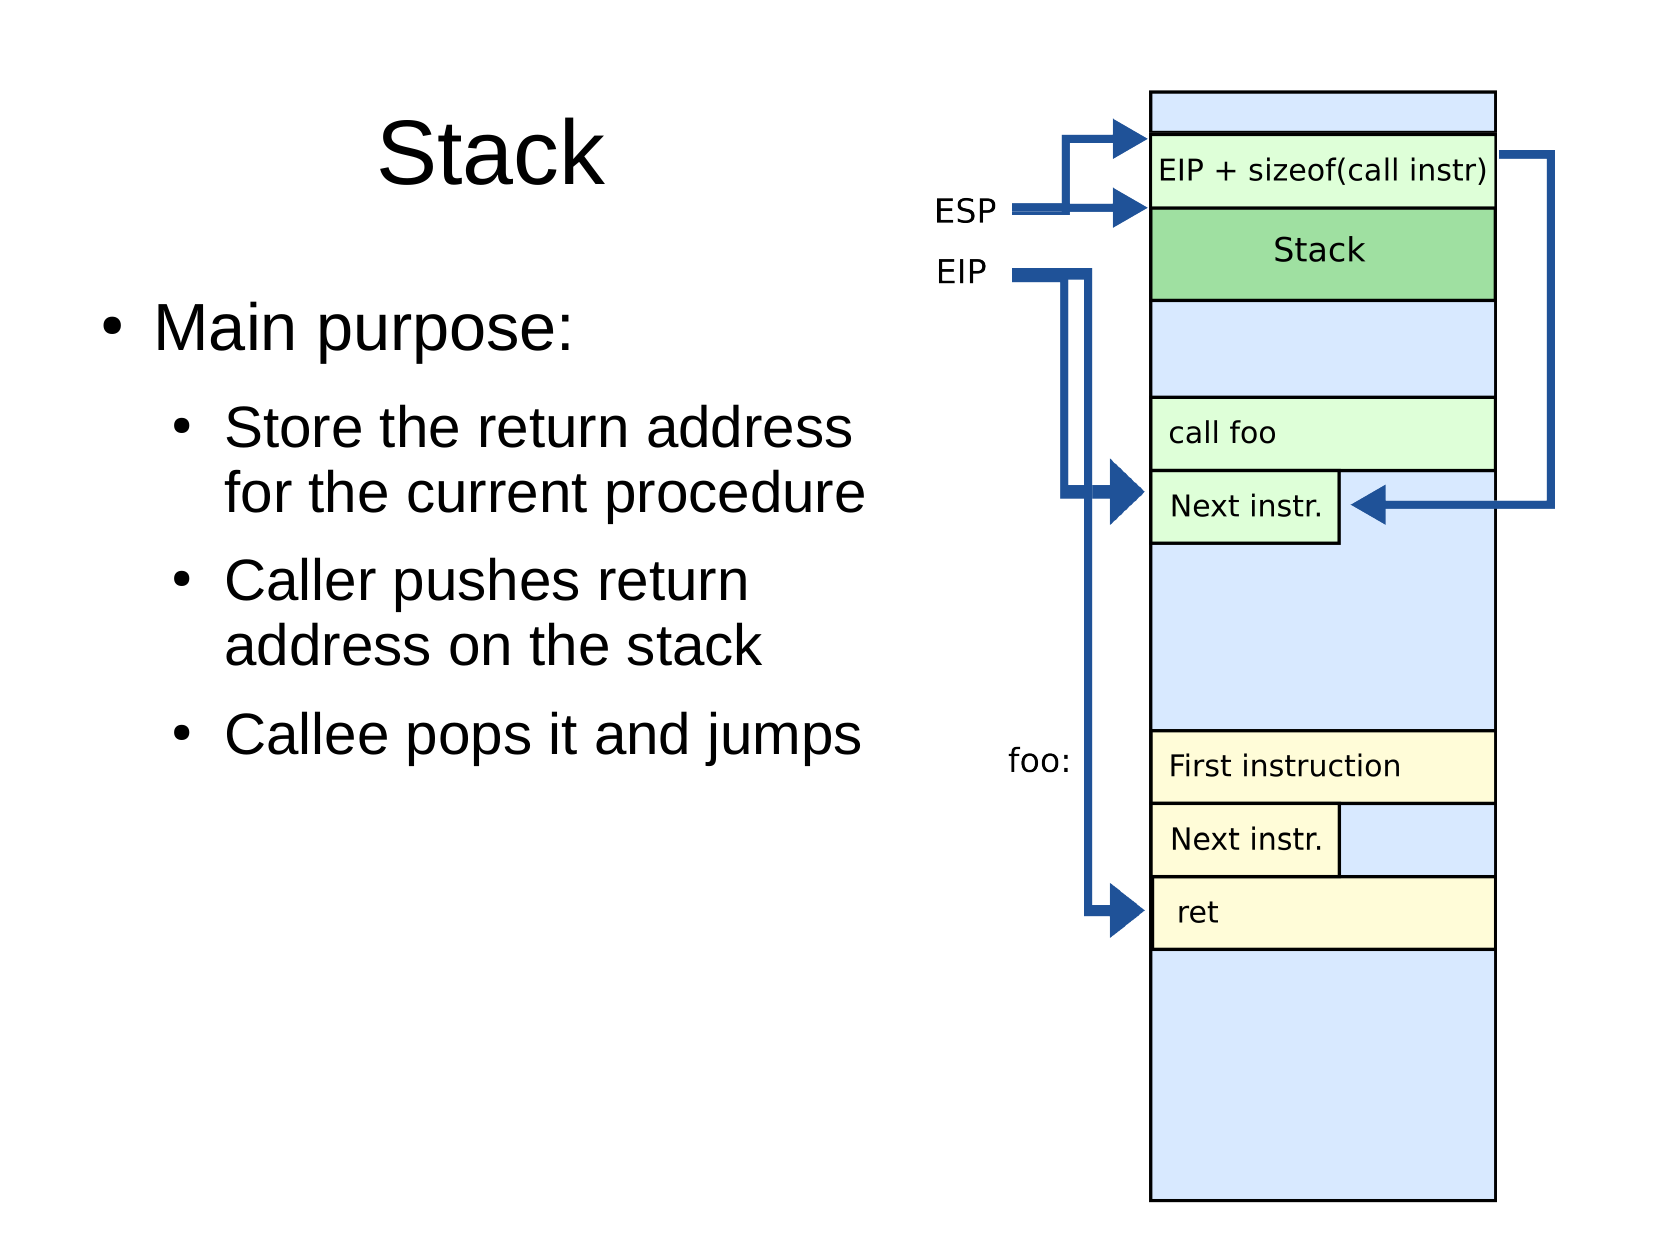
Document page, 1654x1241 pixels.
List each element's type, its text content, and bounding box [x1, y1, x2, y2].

list Main purpose: Store the return address for the current procedure Caller pushes return address on the stack Callee pops it and jumps [82, 290, 901, 1010]
picture [937, 80, 1555, 1212]
title Stack [82, 49, 901, 257]
